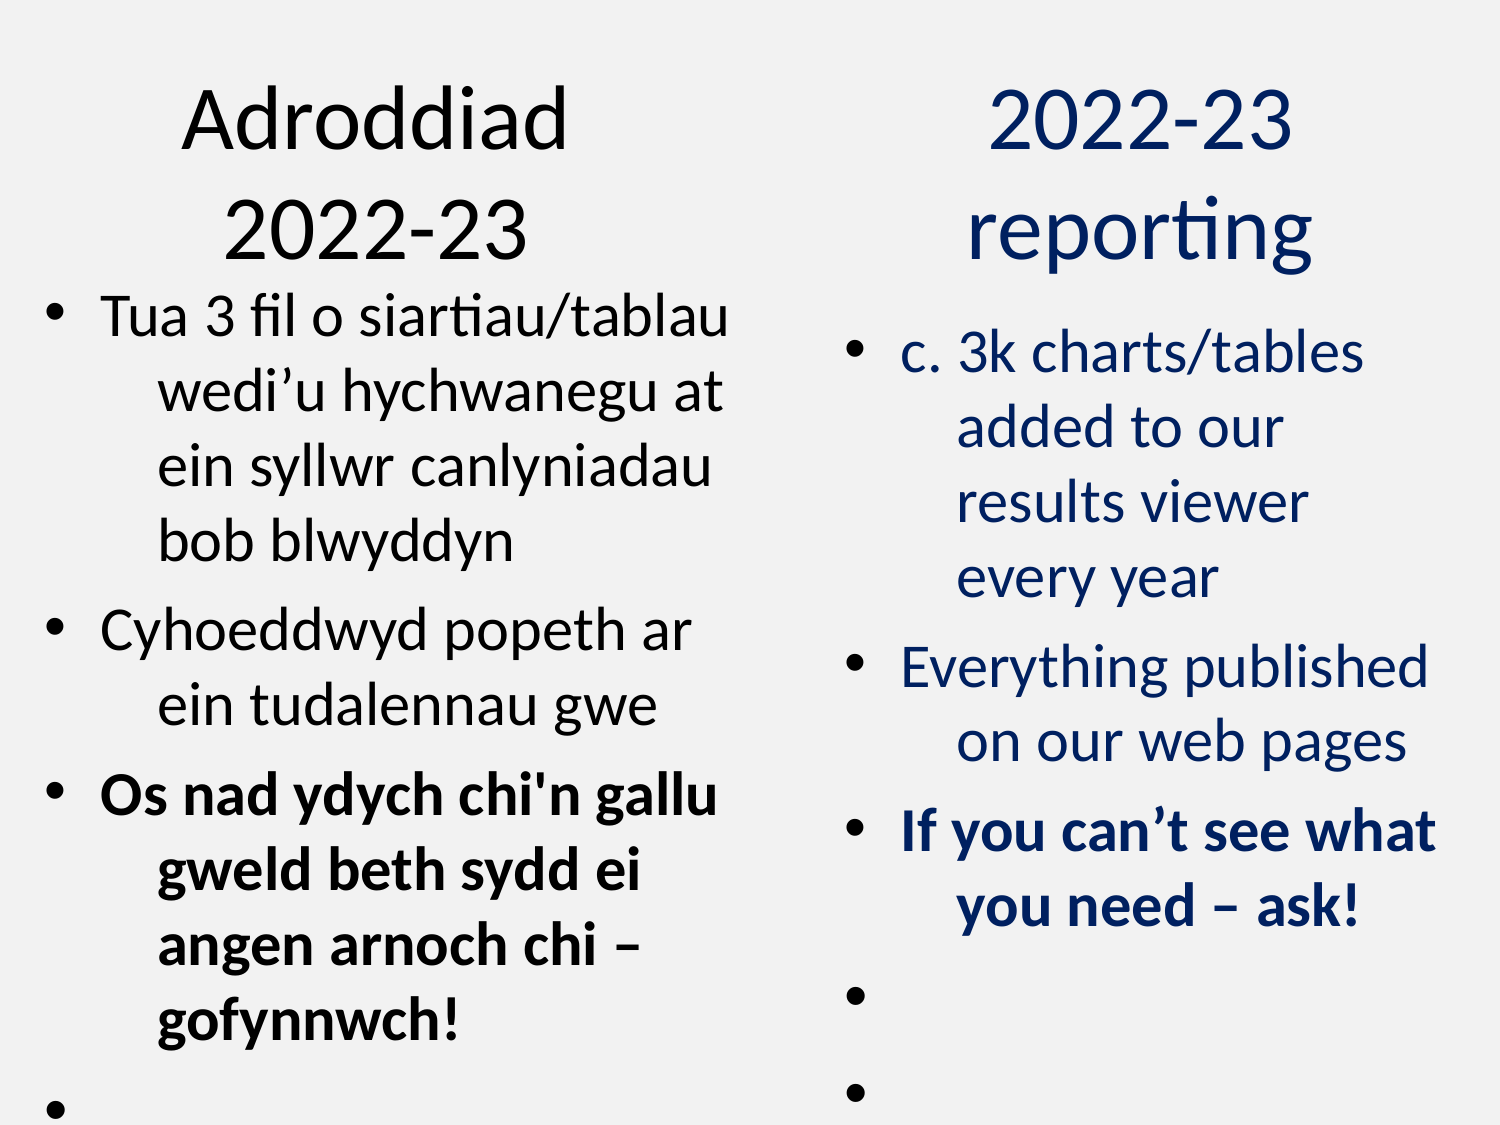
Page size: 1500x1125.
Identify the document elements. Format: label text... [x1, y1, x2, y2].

text_box Tua 3 fil o siartiau/tablau wedi’u hychwanegu at ein syllwr canlyniadau bob blwyddyn Cyhoeddwyd popeth ar ein tudalennau gwe Os nad ydych chi'n gallu gweld beth sydd ei angen arnoch chi – gofynnwch! [29, 266, 751, 1009]
list c. 3k charts/tables added to our results viewer every year Everything published on our web pages If you can’t see what you need – ask! [829, 302, 1471, 1046]
text_box Adroddiad 2022-23 [84, 50, 669, 239]
title 2022-23 reporting [829, 50, 1452, 239]
